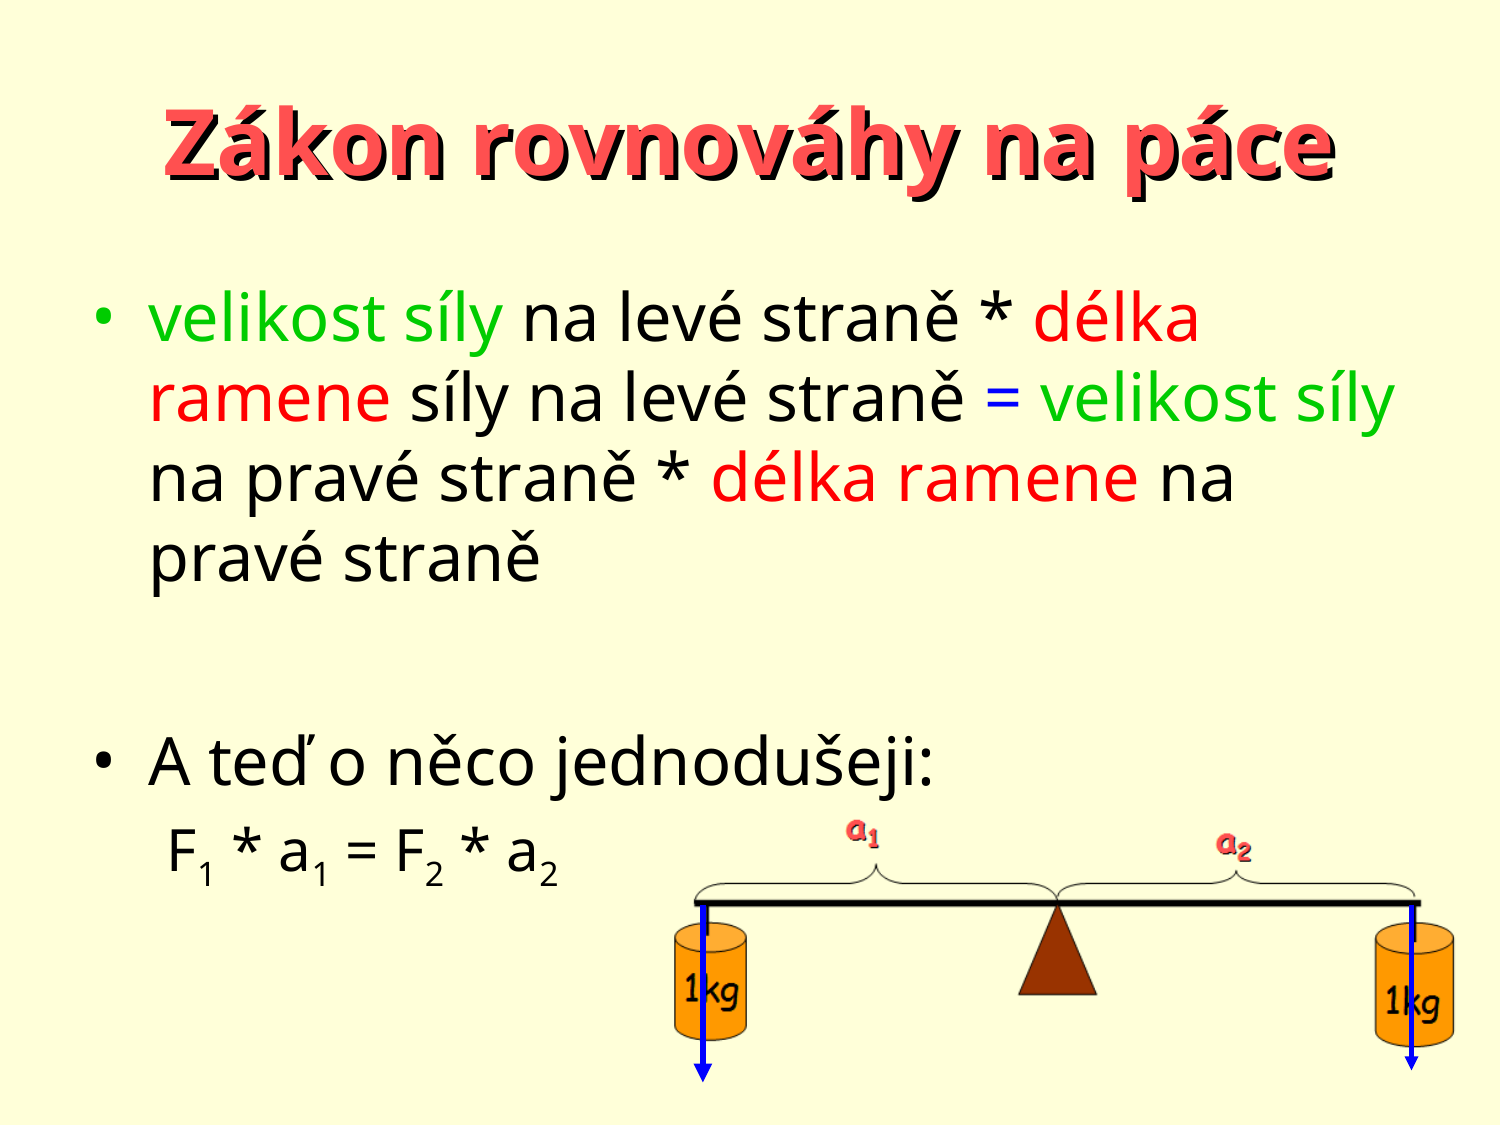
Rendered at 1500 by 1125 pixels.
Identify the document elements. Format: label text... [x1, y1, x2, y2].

list velikost síly na levé straně * délka ramene síly na levé straně = velikost síly na pravé straně * délka ramene na pravé straně A teď o něco jednodušeji: F1 * a1 = F2 * a2 [76, 267, 1427, 1010]
text_box [667, 810, 1459, 1061]
title Zákon rovnováhy na páce [75, 45, 1426, 233]
